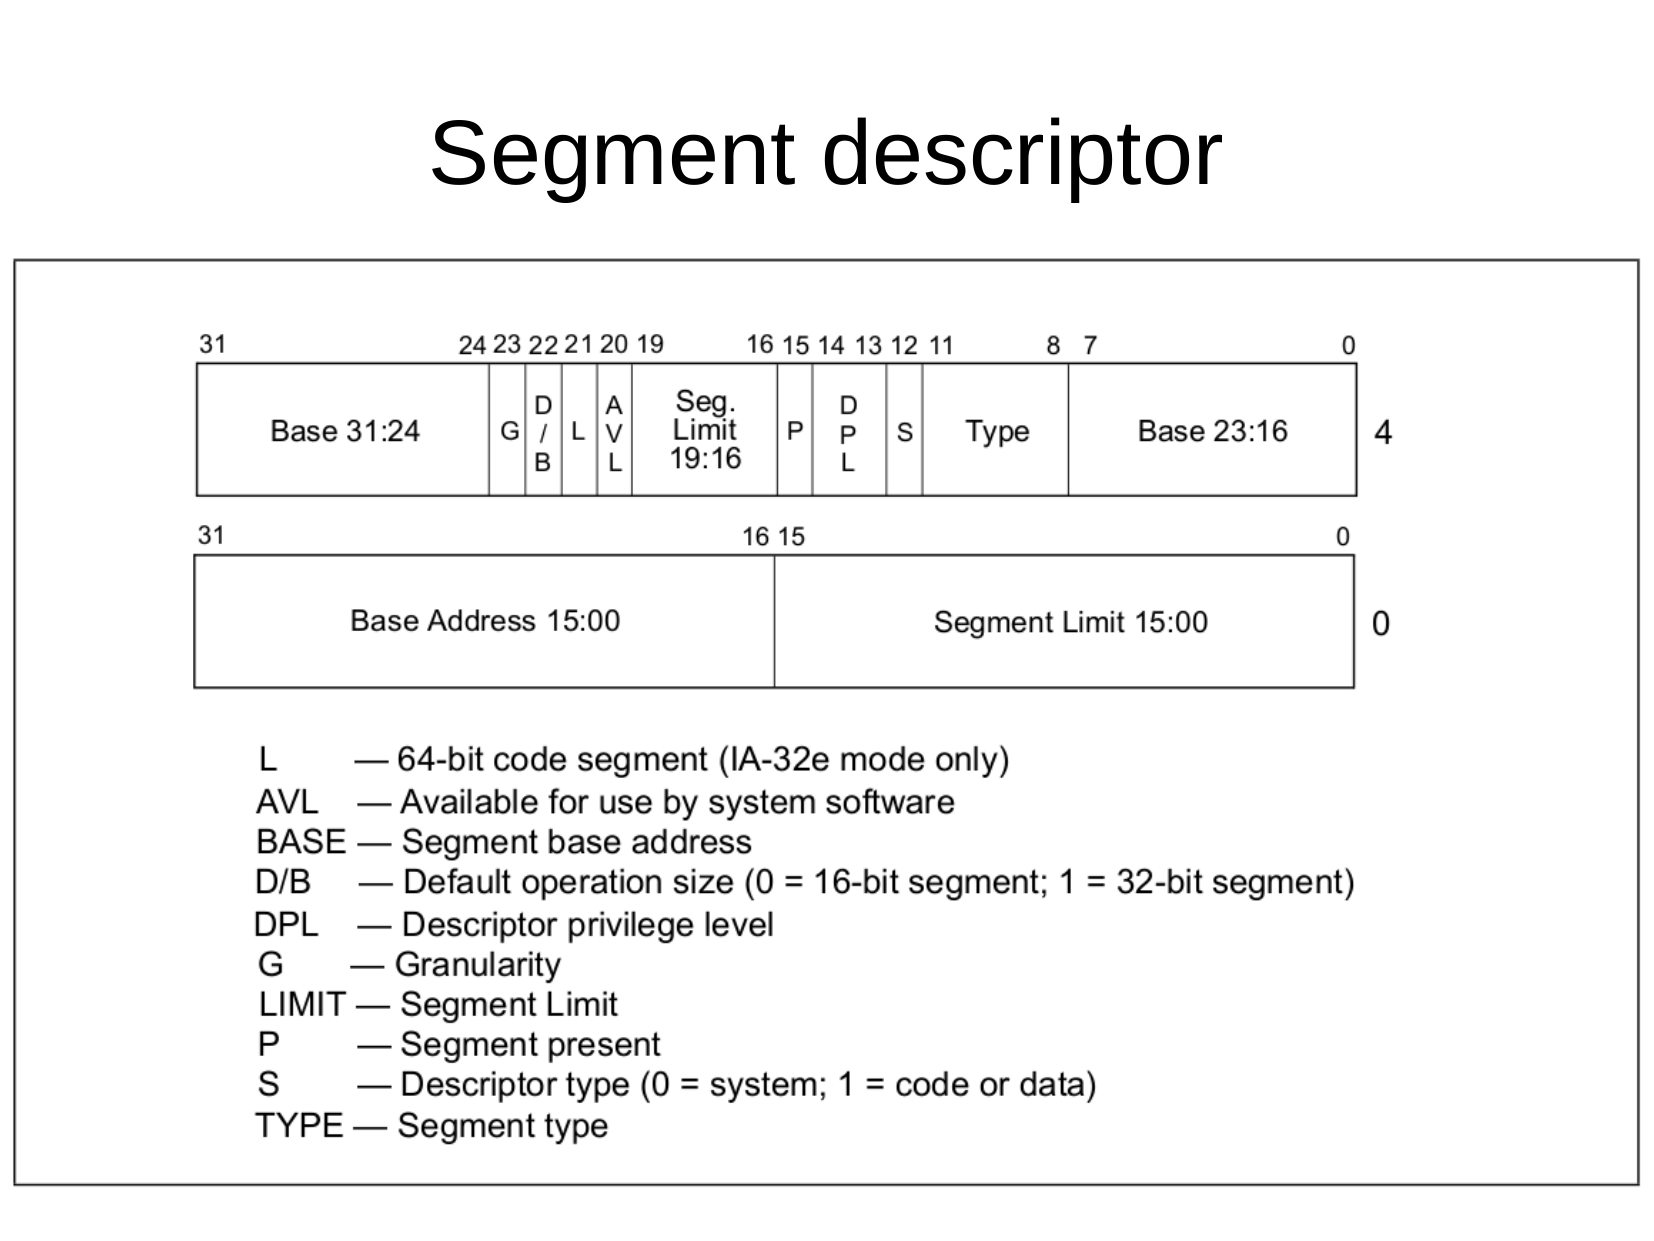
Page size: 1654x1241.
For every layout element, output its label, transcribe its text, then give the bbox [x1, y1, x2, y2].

title Segment descriptor [82, 49, 1571, 246]
picture [0, 246, 1653, 1201]
